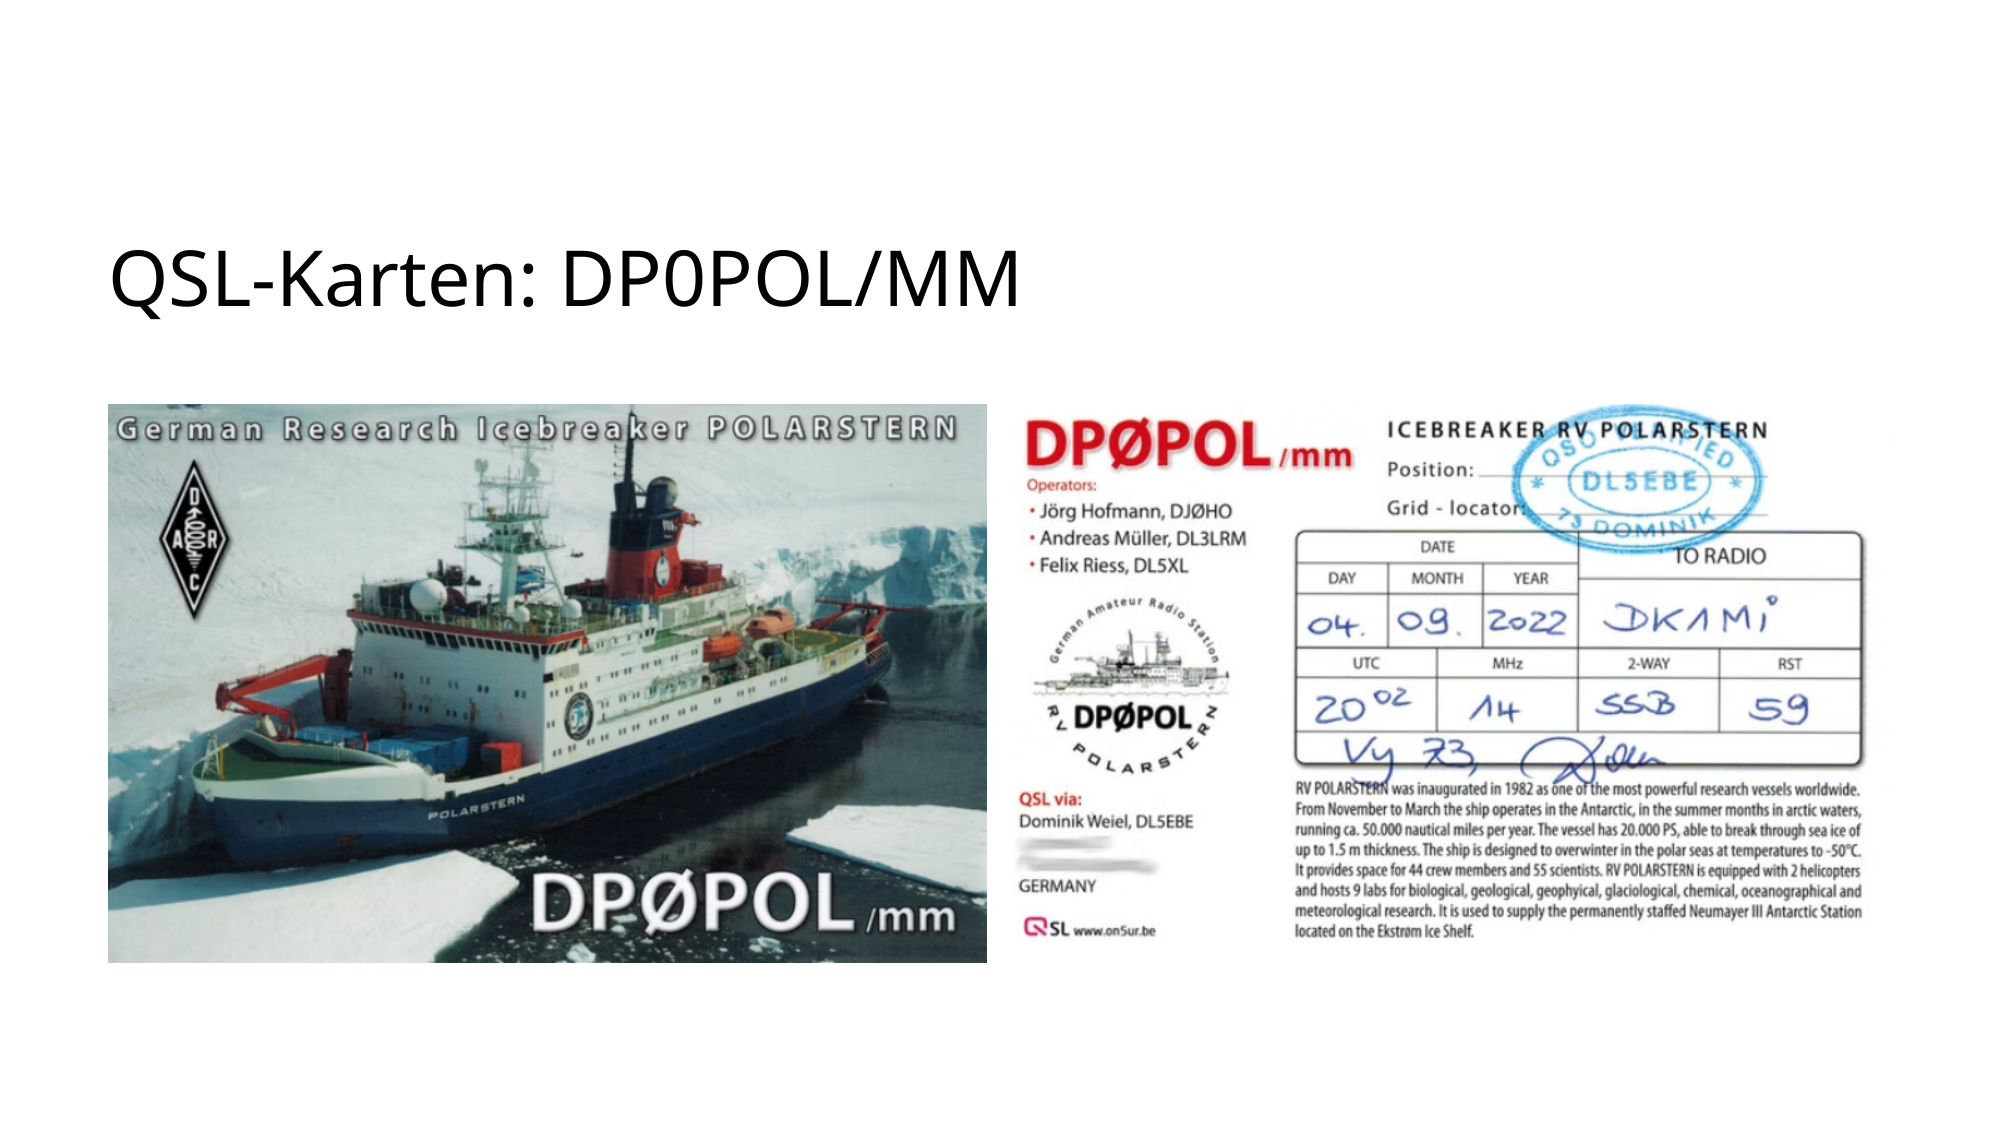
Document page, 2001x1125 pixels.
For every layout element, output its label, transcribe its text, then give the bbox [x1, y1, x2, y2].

text_box QSL-Karten: DP0POL/MM [108, 226, 1013, 323]
picture [108, 404, 987, 963]
picture [1011, 404, 1892, 963]
